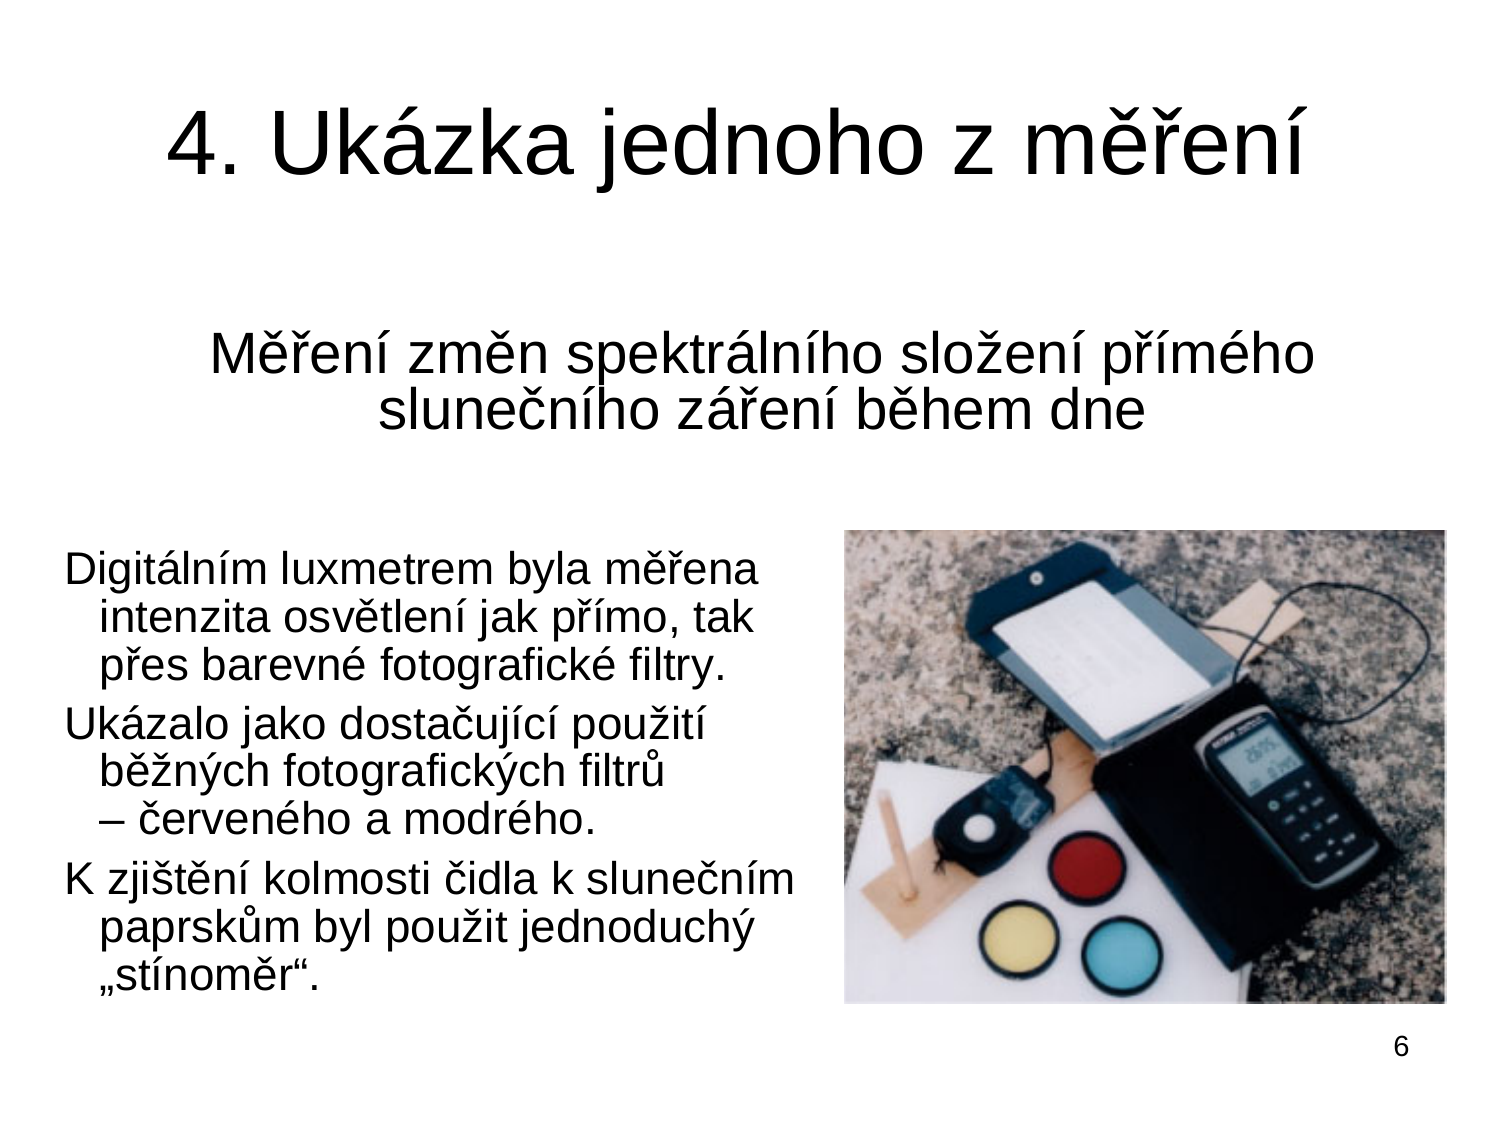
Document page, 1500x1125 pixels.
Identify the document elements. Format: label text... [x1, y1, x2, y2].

picture [844, 530, 1447, 1004]
subtitle Digitálním luxmetrem byla měřena intenzita osvětlení jak přímo, tak přes barevné fotografické filtry. Ukázalo jako dostačující použití běžných fotografických filtrů – červeného a modrého. K zjištění kolmosti čidla k slunečním paprskům byl použit jednoduchý „stínoměr“. [29, 531, 798, 1016]
text_box 4. Ukázka jednoho z měření [29, 88, 1447, 207]
title Měření změn spektrálního složení přímého slunečního záření během dne [88, 266, 1439, 503]
